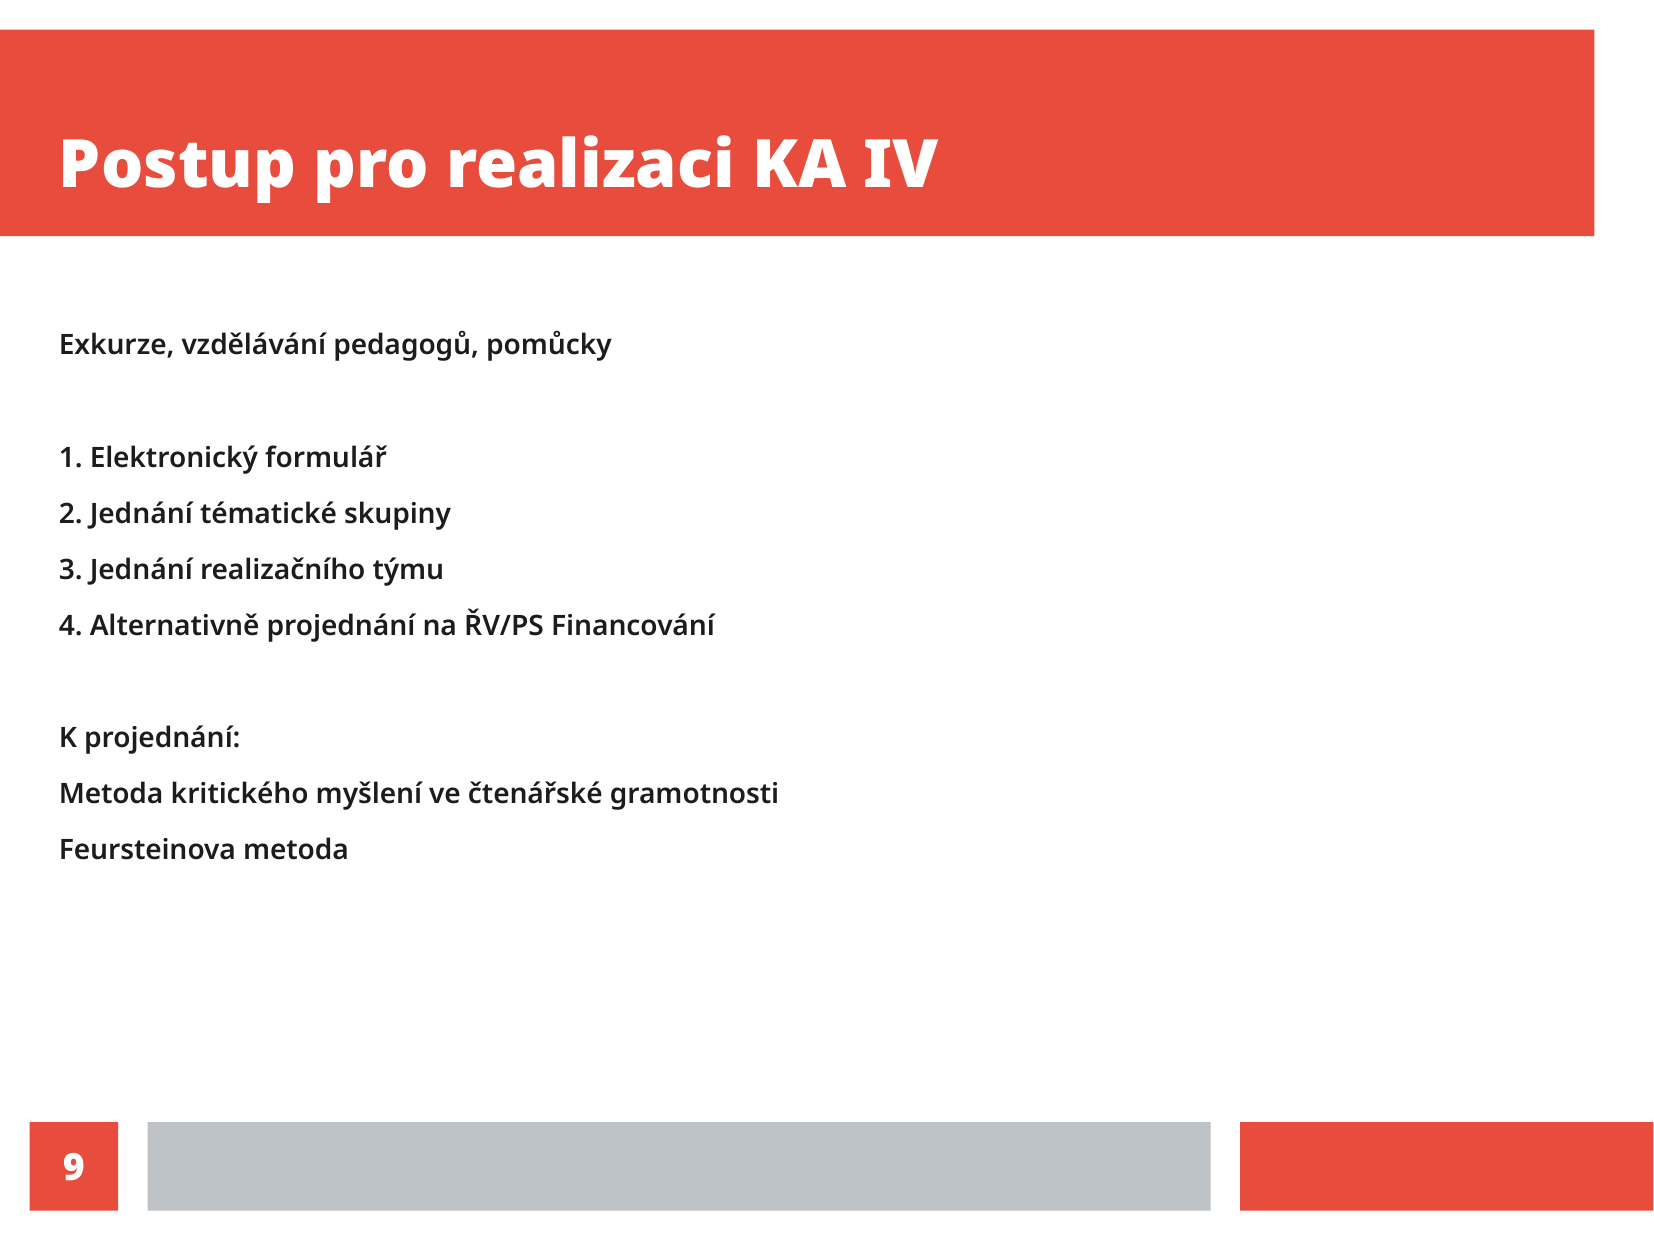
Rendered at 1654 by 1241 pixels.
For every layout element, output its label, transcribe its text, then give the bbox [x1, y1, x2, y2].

title Postup pro realizaci KA IV [59, 59, 1595, 207]
list Exkurze, vzdělávání pedagogů, pomůcky 1. Elektronický formulář 2. Jednání tématické skupiny 3. Jednání realizačního týmu 4. Alternativně projednání na ŘV/PS Financování K projednání: Metoda kritického myšlení ve čtenářské gramotnosti Feursteinova metoda [59, 324, 1565, 1093]
